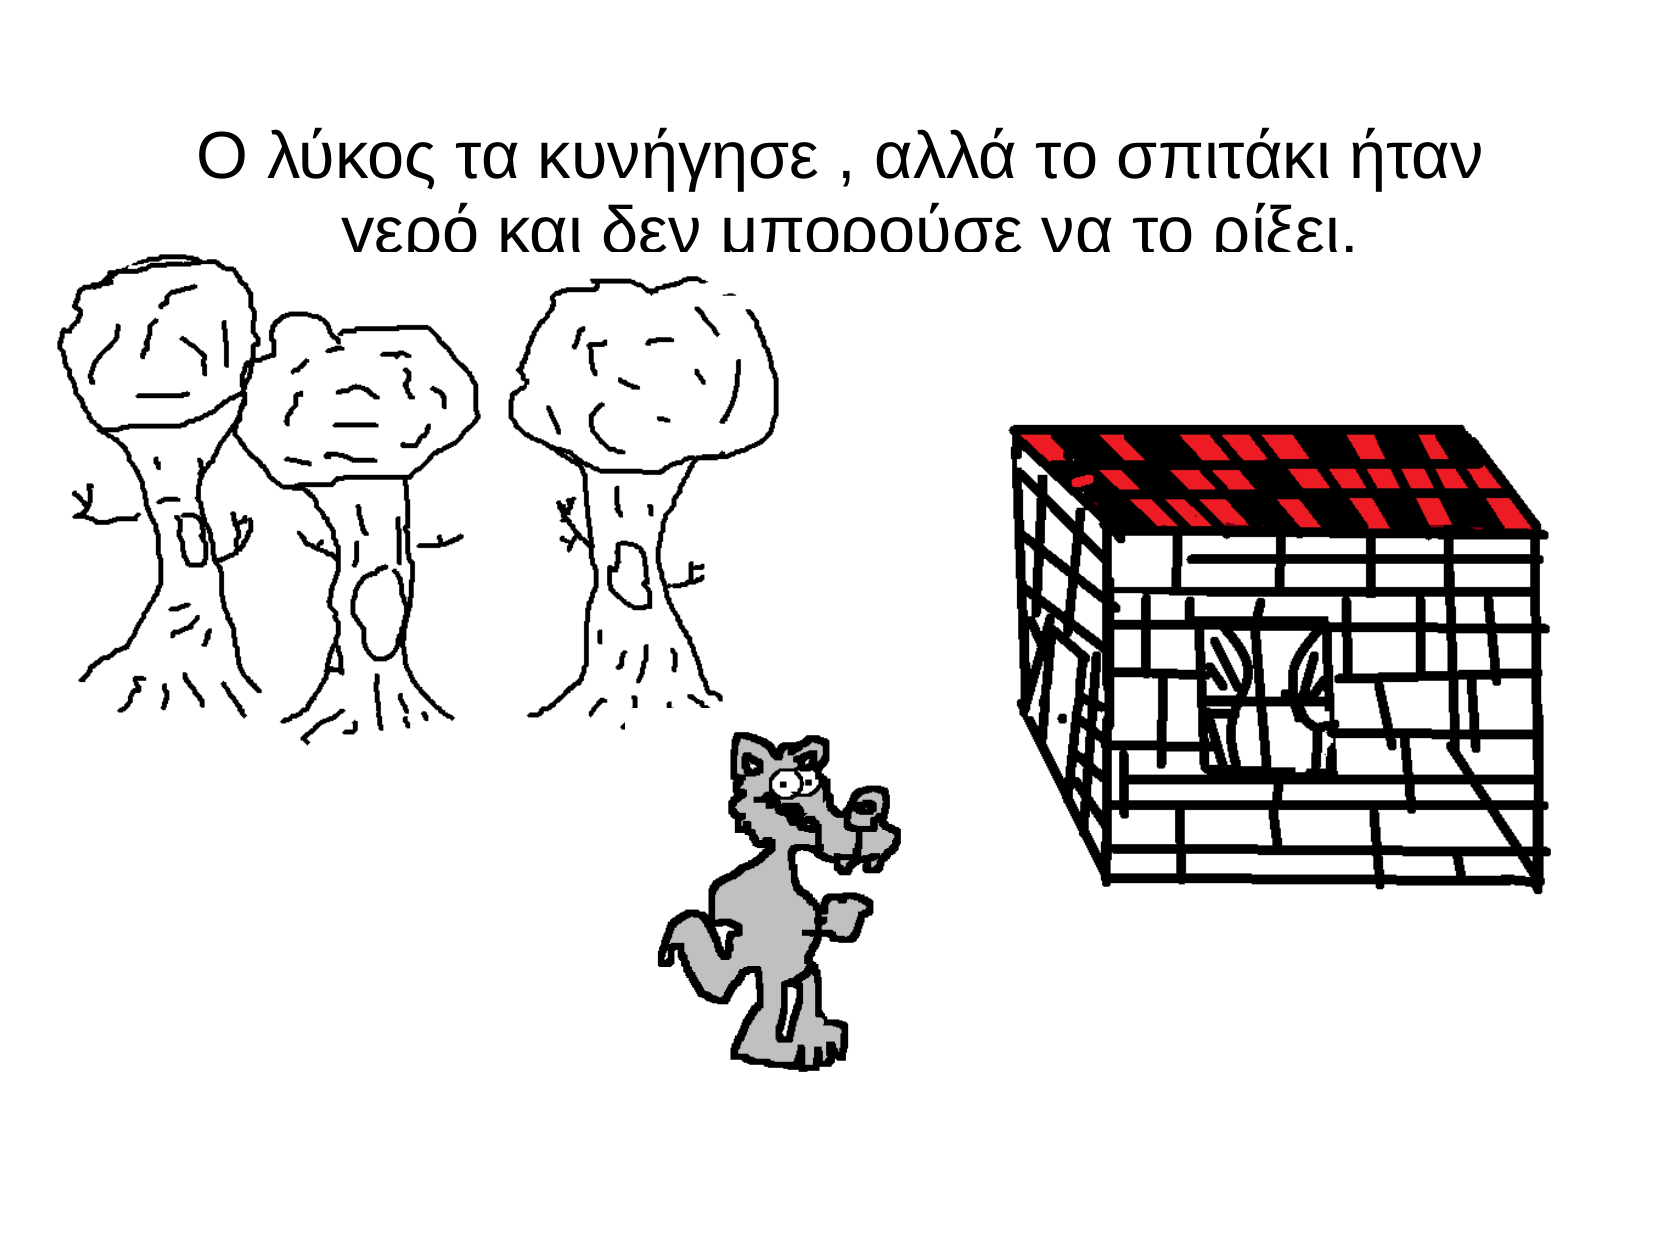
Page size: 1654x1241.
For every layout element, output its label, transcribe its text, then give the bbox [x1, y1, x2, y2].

subtitle Ο λύκος τα κυνήγησε , αλλά το σπιτάκι ήταν γερό και δεν μπορούσε να το ρίξει. [106, 0, 1595, 252]
picture [4, 252, 1654, 1093]
